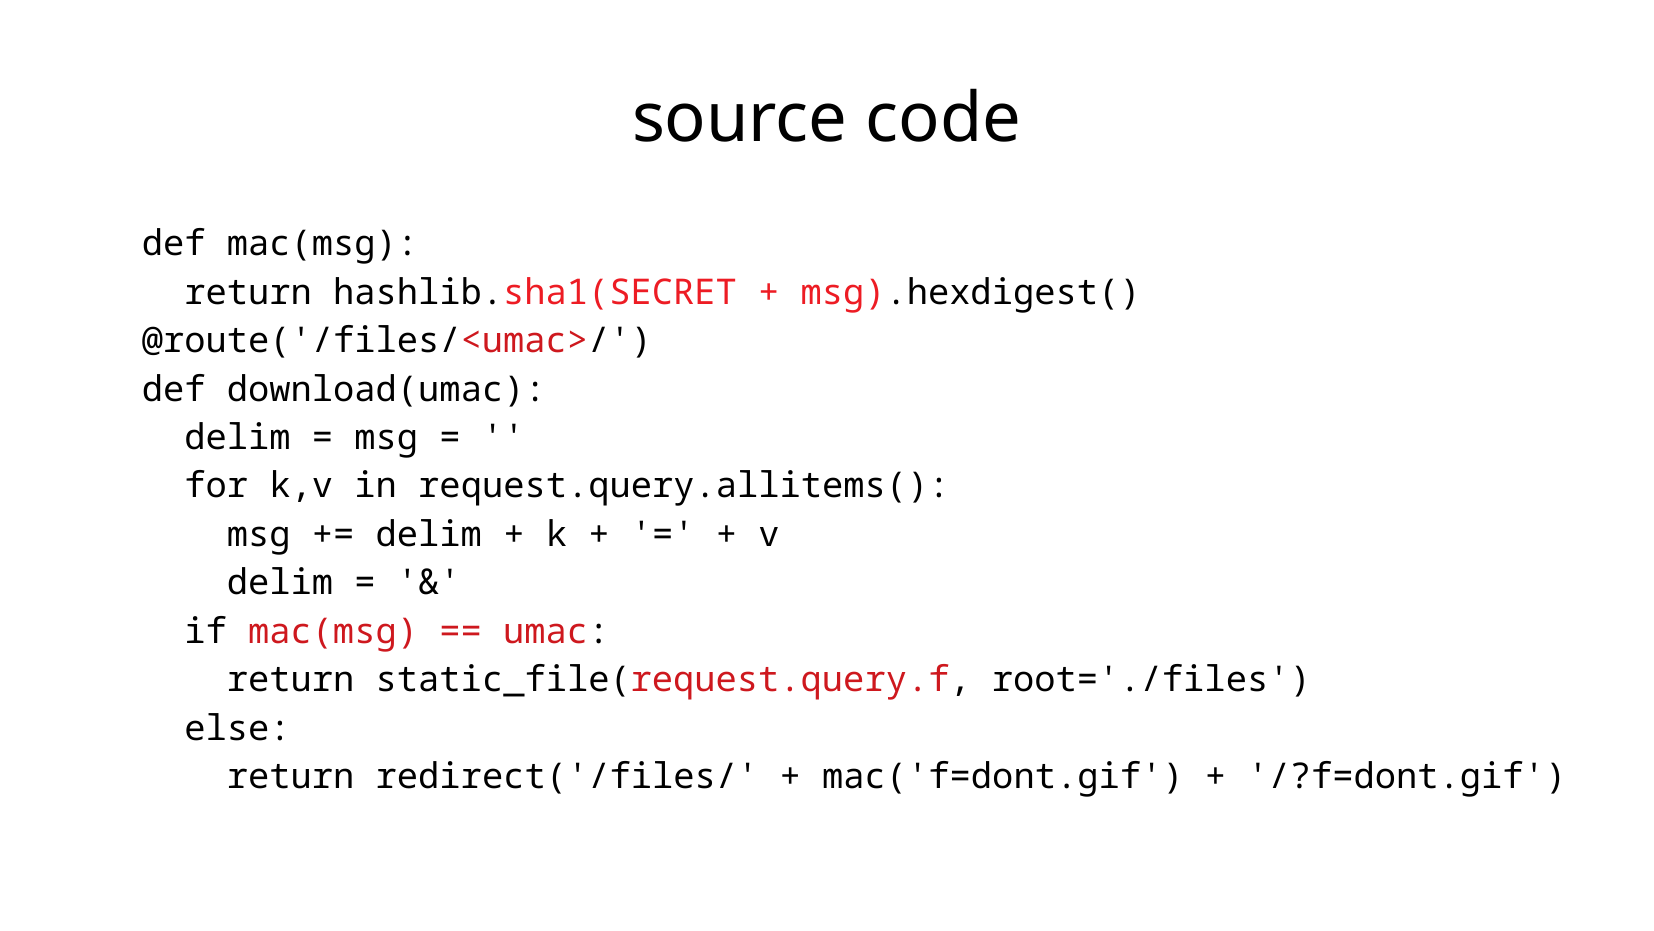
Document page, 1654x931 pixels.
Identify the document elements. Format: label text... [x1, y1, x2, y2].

list def mac(msg): return hashlib.sha1(SECRET + msg).hexdigest() @route('/files/<umac>/') def download(umac): delim = msg = '' for k,v in request.query.allitems(): msg += delim + k + '=' + v delim = '&' if mac(msg) == umac: return static_file(request.query.f, root='./files') else: return redirect('/files/' + mac('f=dont.gif') + '/?f=dont.gif') [0, 217, 1583, 886]
title source code [82, 37, 1571, 193]
